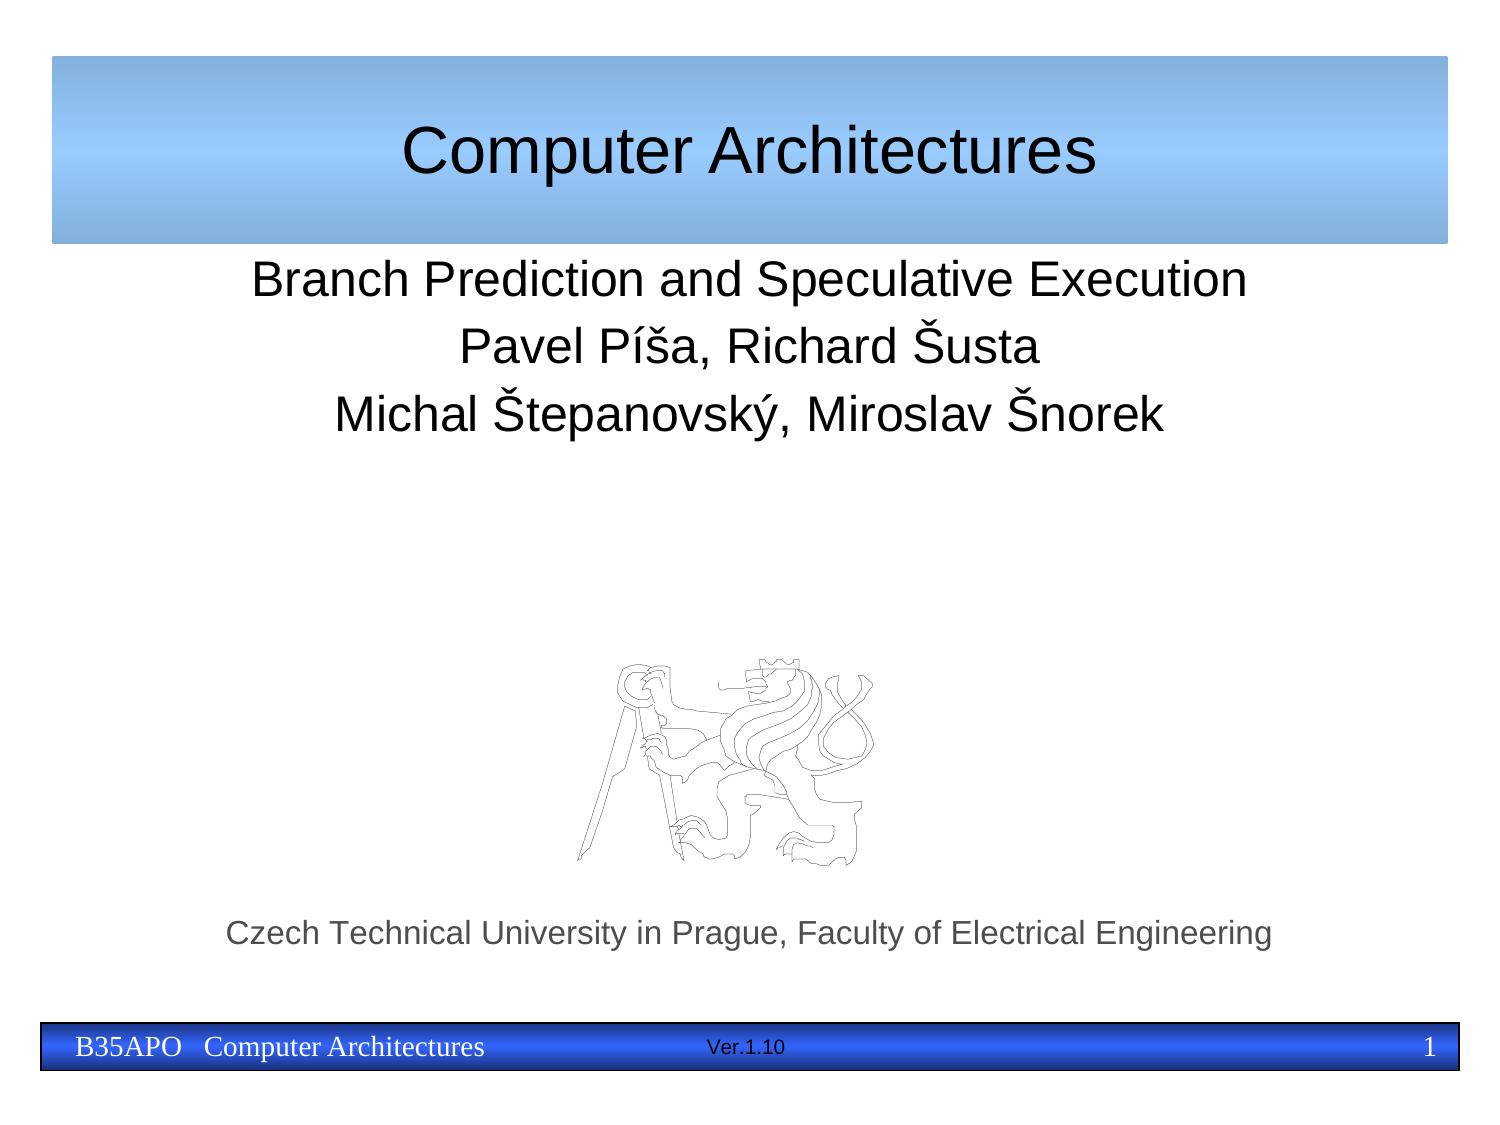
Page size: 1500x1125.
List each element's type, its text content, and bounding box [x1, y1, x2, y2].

title Computer Architectures [52, 56, 1448, 244]
text_box Ver.1.10 [686, 1028, 805, 1065]
chart [574, 656, 879, 872]
text_box Branch Prediction and Speculative Execution Pavel Píša, Richard Šusta Michal Štepanovský, Miroslav Šnorek [53, 238, 1447, 449]
text_box Czech Technical University in Prague, Faculty of Electrical Engineering [199, 903, 1301, 959]
